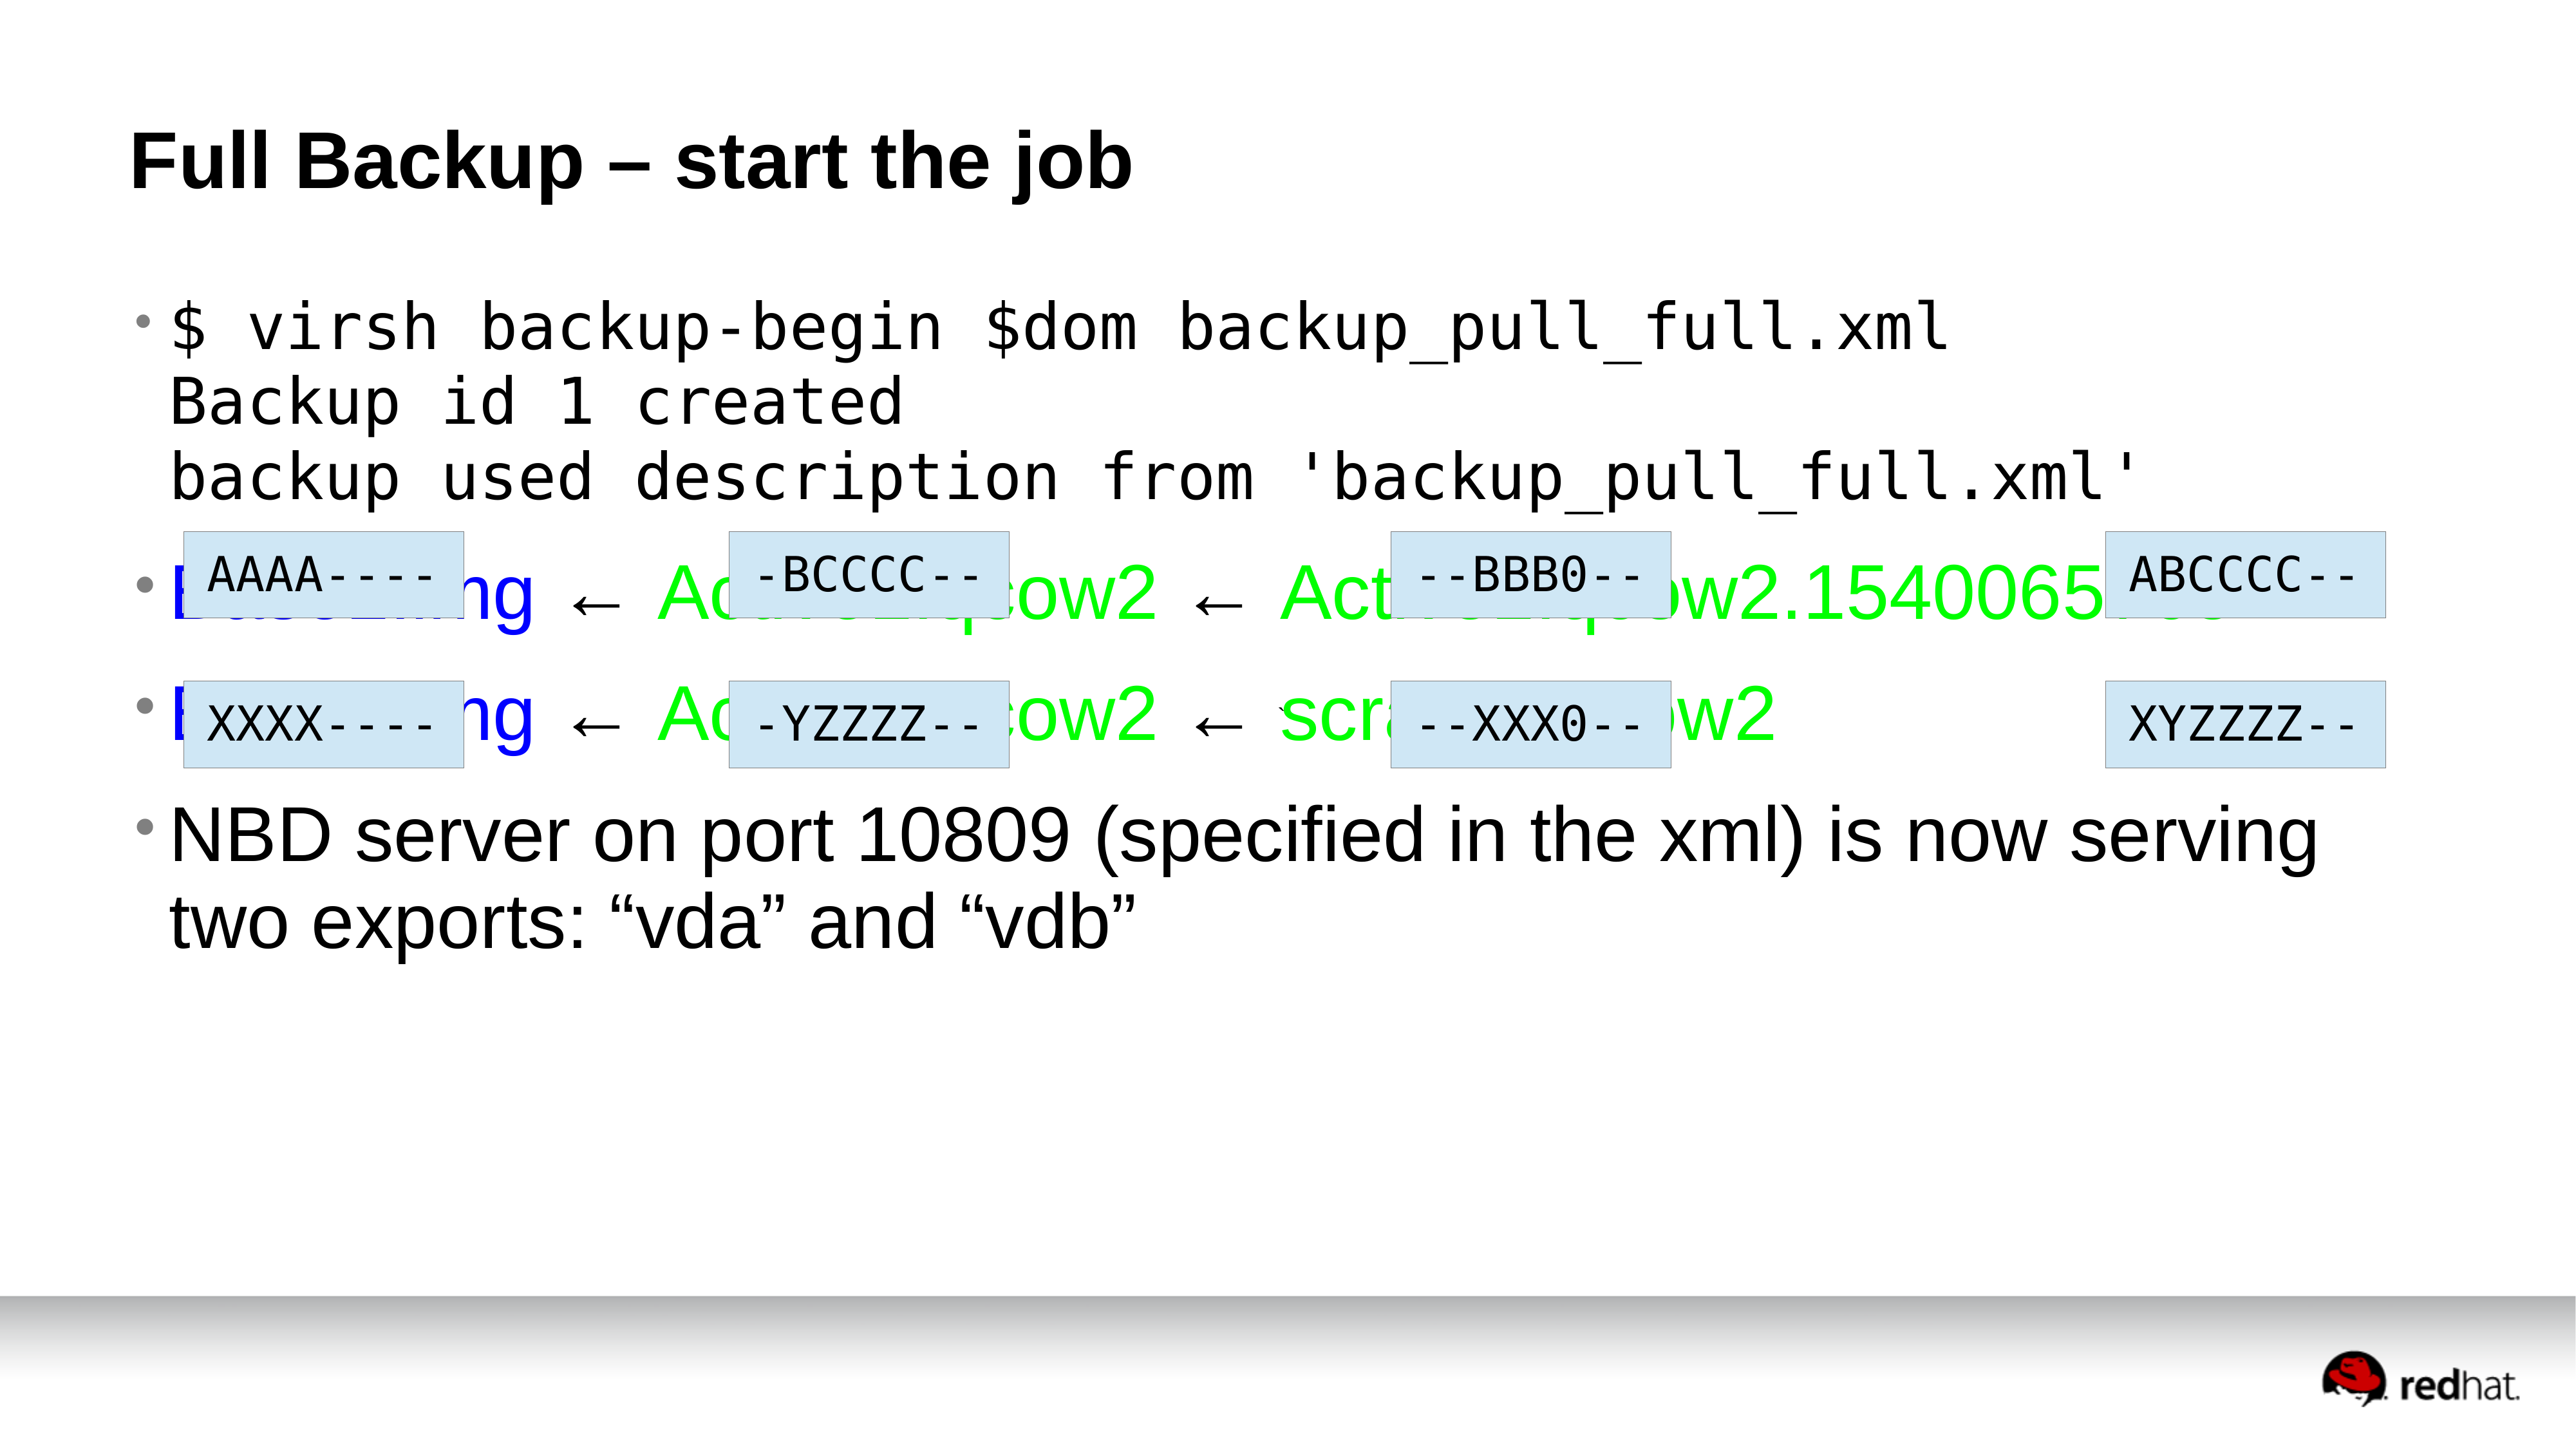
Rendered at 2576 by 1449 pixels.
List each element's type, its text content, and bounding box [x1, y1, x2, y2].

text_box ABCCCC-- [2105, 531, 2386, 618]
text_box --BBB0-- [1391, 531, 1671, 618]
text_box AAAA---- [183, 531, 464, 618]
text_box -YZZZZ-- [729, 681, 1010, 768]
text_box -BCCCC-- [729, 531, 1010, 618]
text_box XYZZZZ-- [2105, 681, 2386, 768]
text_box --XXX0-- [1391, 681, 1671, 768]
list $ virsh backup-begin $dom backup_pull_full.xml Backup id 1 created backup used description from 'backup_pull_full.xml' Base1.img ← Active1.qcow2 ← Active1.qcow2.1540065765 Base2.img ← Active2.qcow2 ← scratch.qcow2 NBD server on port 10809 (specified in the xml) is now serving two exports: “vda” and “vdb” [123, 289, 2425, 1208]
text_box XXXX---- [183, 681, 464, 768]
picture [0, 0, 2576, 1446]
title Full Backup – start the job [129, 100, 2261, 222]
